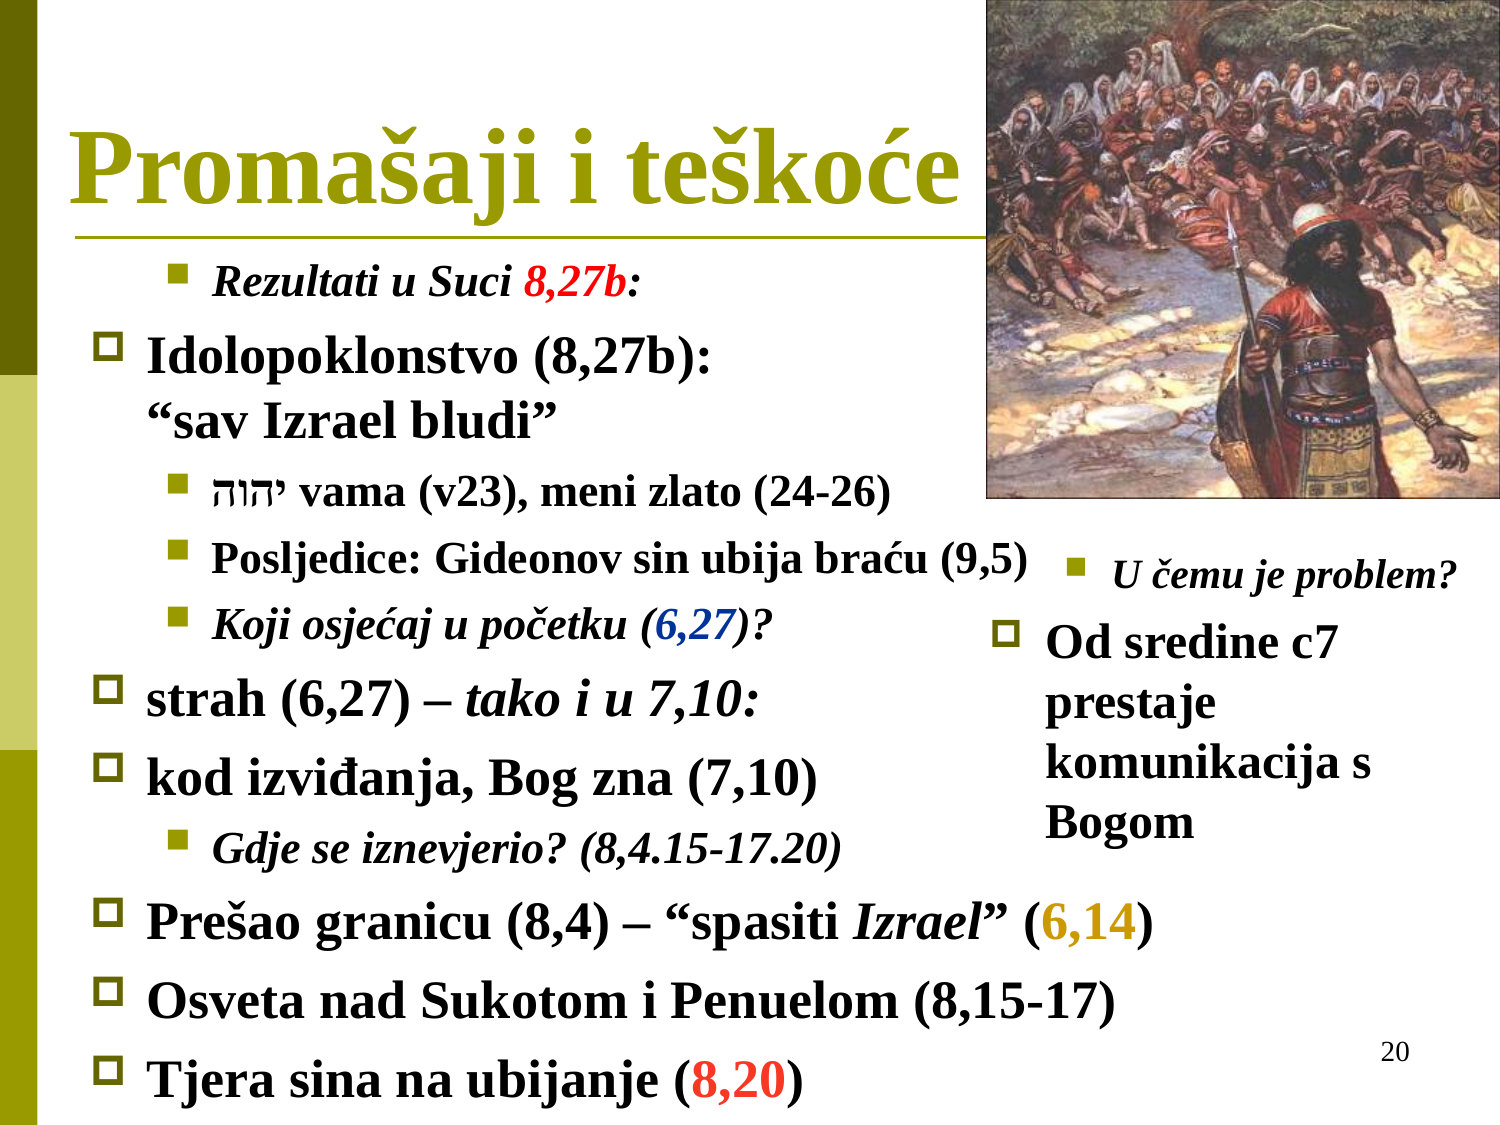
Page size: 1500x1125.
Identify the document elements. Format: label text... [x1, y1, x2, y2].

list Rezultati u Suci 8,27b: Idolopoklonstvo (8,27b): “sav Izrael bludi” יהוה vama (v23), meni zlato (24-26) Posljedice: Gideonov sin ubija braću (9,5) Koji osjećaj u početku (6,27)? strah (6,27) – tako i u 7,10: kod izviđanja, Bog zna (7,10) Gdje se iznevjerio? (8,4.15-17.20) Prešao granicu (8,4) – “spasiti Izrael” (6,14) Osveta nad Sukotom i Penuelom (8,15-17) Tjera sina na ubijanje (8,20) [74, 243, 1294, 1125]
title Promašaji i teškoće [53, 45, 986, 233]
list U čemu je problem? Od sredine c7 prestaje komunikacija s Bogom [974, 538, 1500, 1125]
picture [986, 0, 1500, 499]
